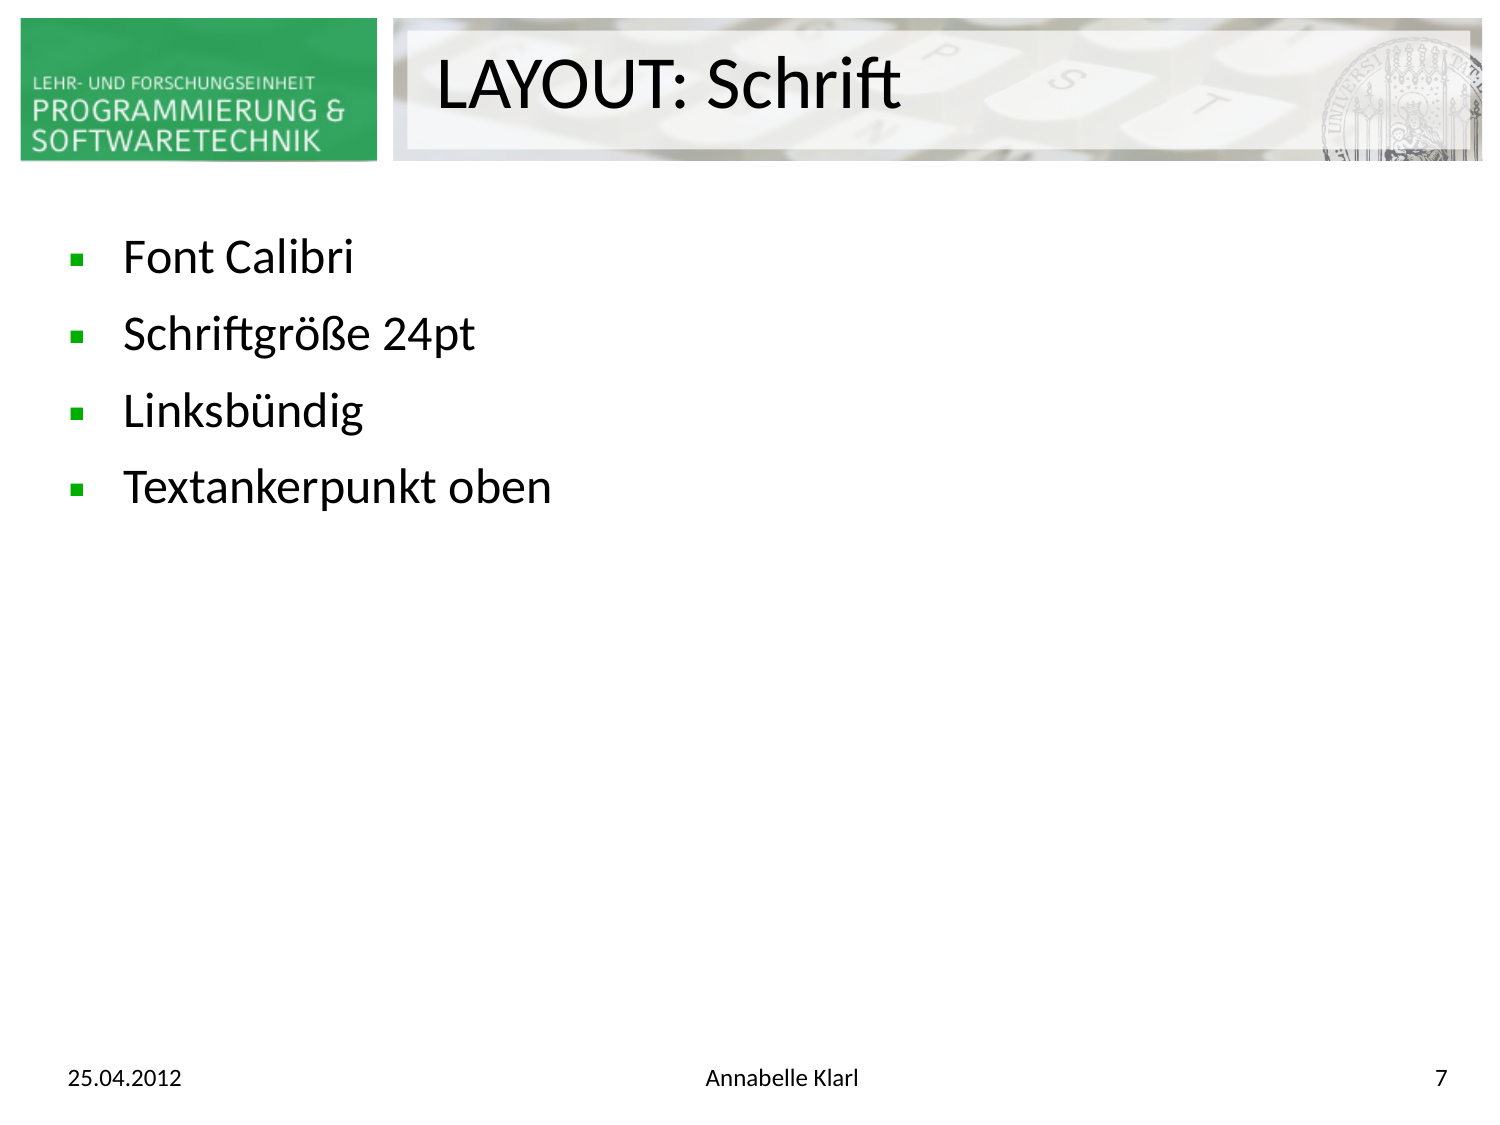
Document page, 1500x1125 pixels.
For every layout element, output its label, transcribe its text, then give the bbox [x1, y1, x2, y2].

title LAYOUT: Schrift [407, 30, 1471, 150]
picture [20, 18, 240, 162]
list Font Calibri Schriftgröße 24pt Linksbündig Textankerpunkt oben [52, 236, 1447, 1006]
